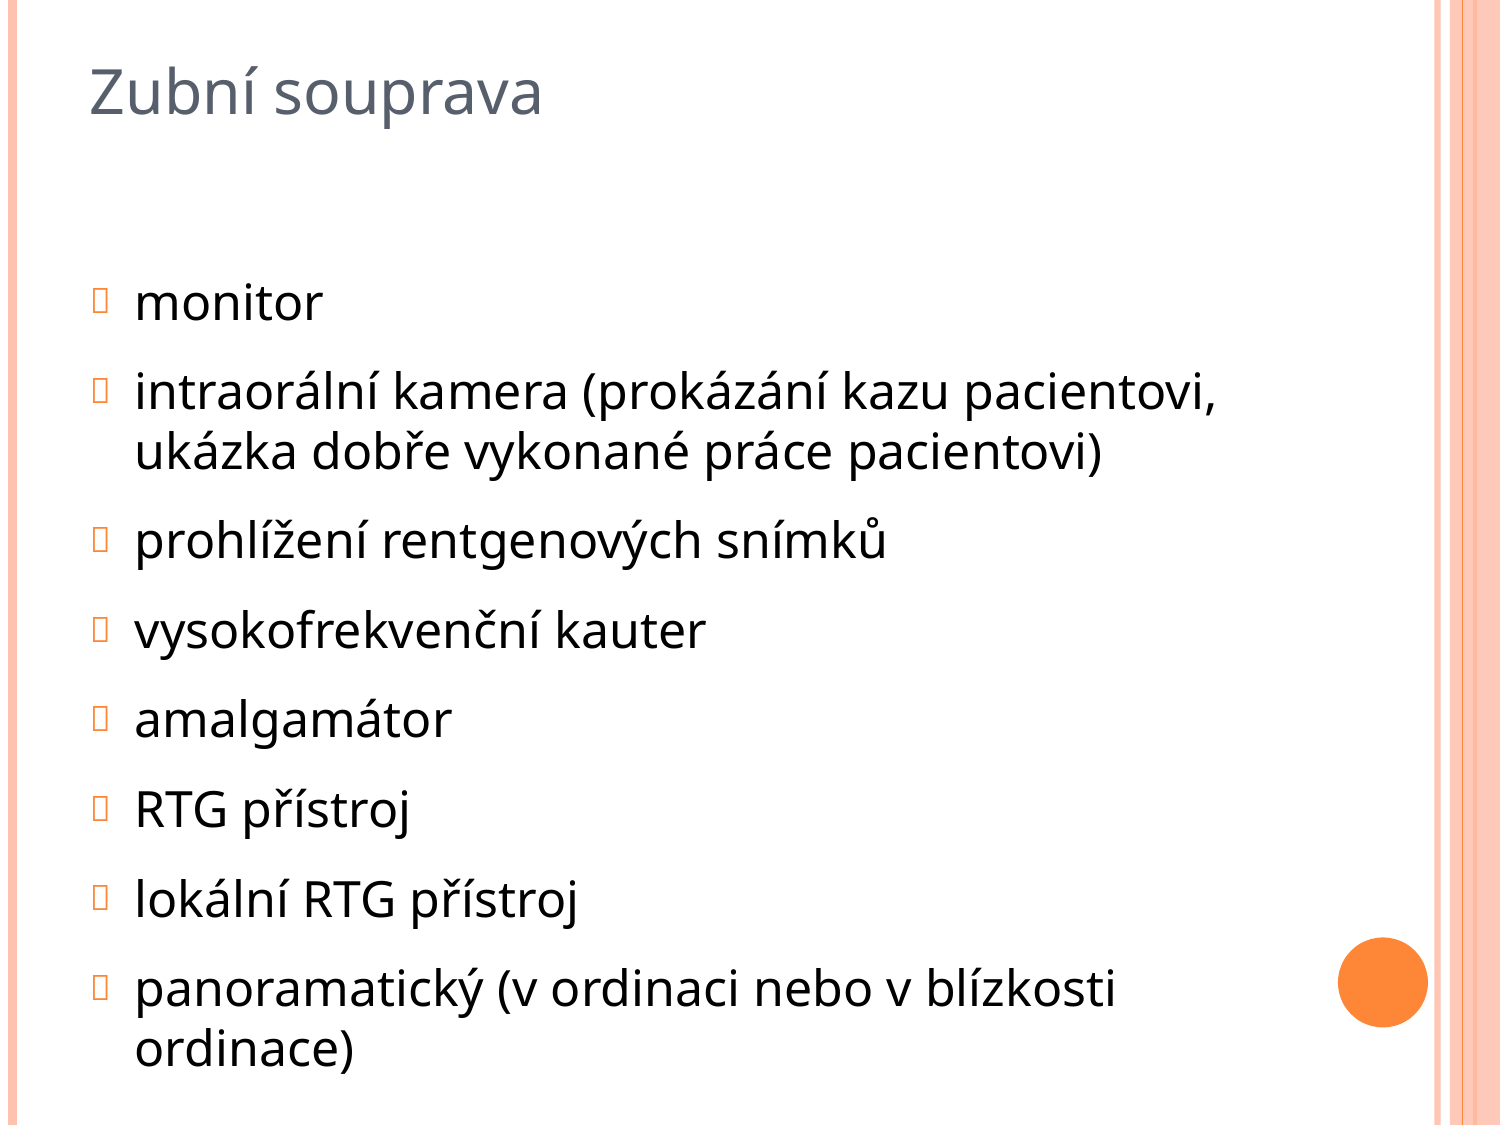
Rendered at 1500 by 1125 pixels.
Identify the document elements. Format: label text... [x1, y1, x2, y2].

list monitor intraorální kamera (prokázání kazu pacientovi, ukázka dobře vykonané práce pacientovi) prohlížení rentgenových snímků vysokofrekvenční kauter amalgamátor RTG přístroj lokální RTG přístroj panoramatický (v ordinaci nebo v blízkosti ordinace) [75, 262, 1300, 1062]
title Zubní souprava [75, 45, 1300, 233]
